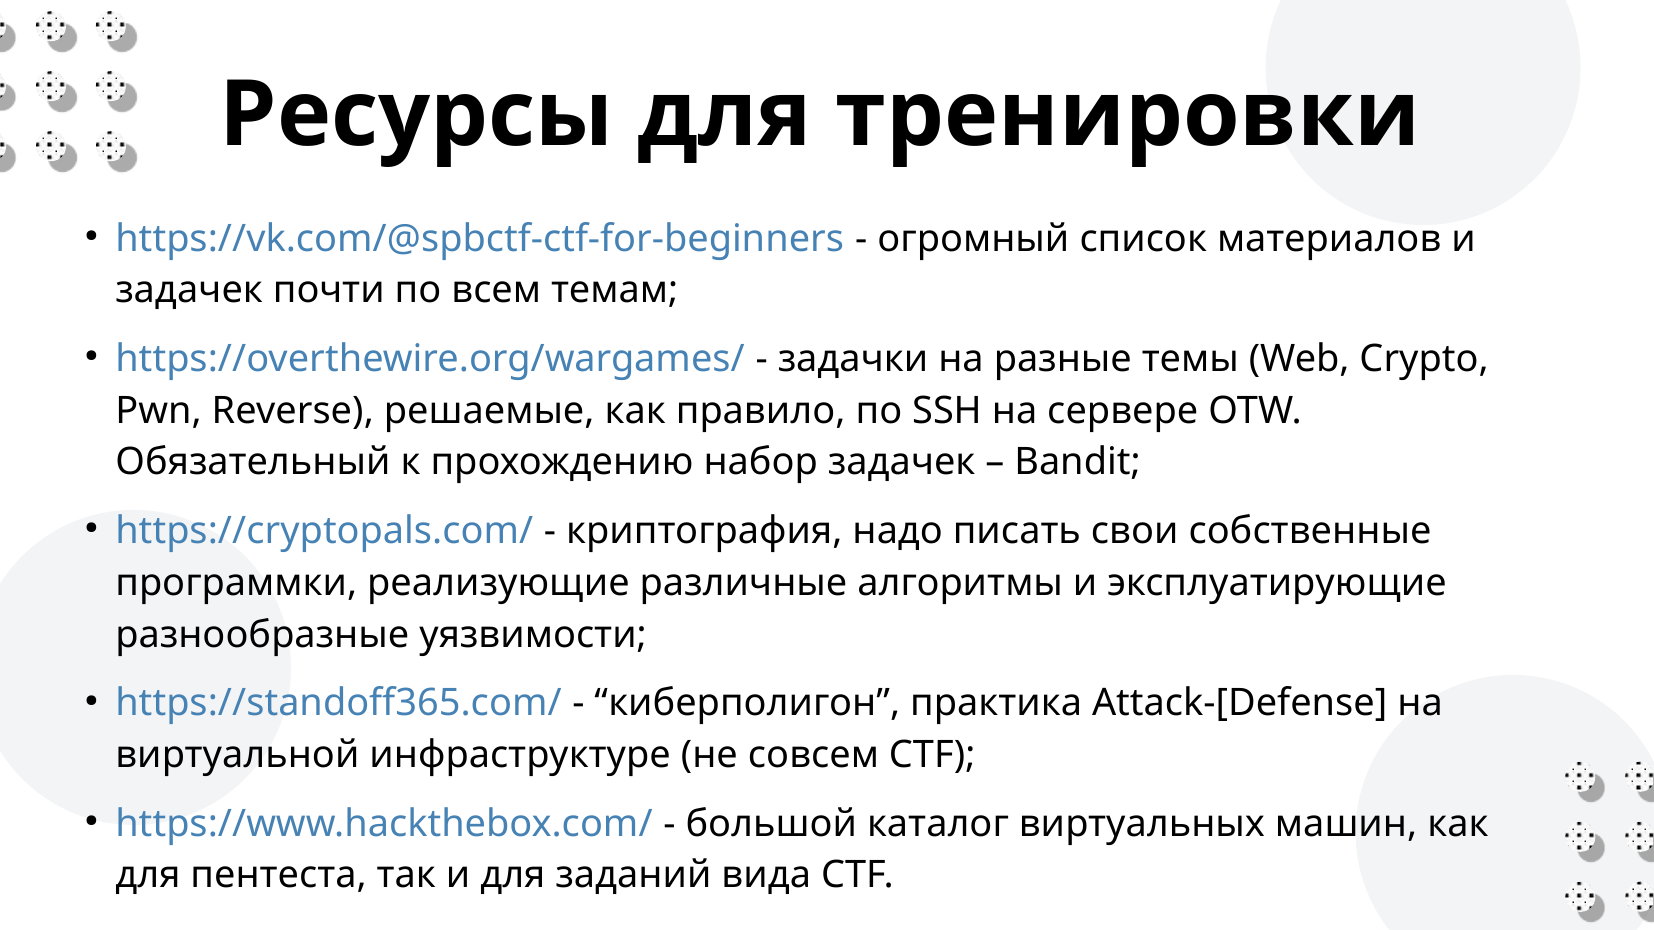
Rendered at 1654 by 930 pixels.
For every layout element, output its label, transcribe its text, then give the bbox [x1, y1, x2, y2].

picture [0, 134, 7, 159]
picture [0, 14, 7, 39]
picture [1565, 821, 1596, 852]
picture [1625, 821, 1654, 852]
picture [1625, 881, 1654, 912]
picture [35, 11, 66, 42]
picture [35, 71, 67, 102]
list https://vk.com/@spbctf-ctf-for-beginners - огромный список материалов и задачек почти по всем темам; https://overthewire.org/wargames/ - задачки на разные темы (Web, Crypto, Pwn, Reverse), решаемые, как правило, по SSH на сервере OTW. Обязательный к прохождению набор задачек – Bandit; https://cryptopals.com/ - криптография, надо писать свои собственные программки, реализующие различные алгоритмы и эксплуатирующие разнообразные уязвимости; https://standoff365.com/ - “киберполигон”, практика Attack-[Defense] на виртуальной инфраструктуре (не совсем CTF); https://www.hackthebox.com/ - большой каталог виртуальных машин, как для пентеста, так и для заданий вида CTF. [75, 210, 1563, 901]
picture [1625, 761, 1654, 792]
picture [95, 11, 126, 32]
picture [1565, 881, 1596, 912]
picture [1565, 761, 1596, 792]
picture [36, 131, 67, 162]
title Ресурсы для тренировки [76, 32, 1565, 188]
picture [0, 74, 7, 99]
